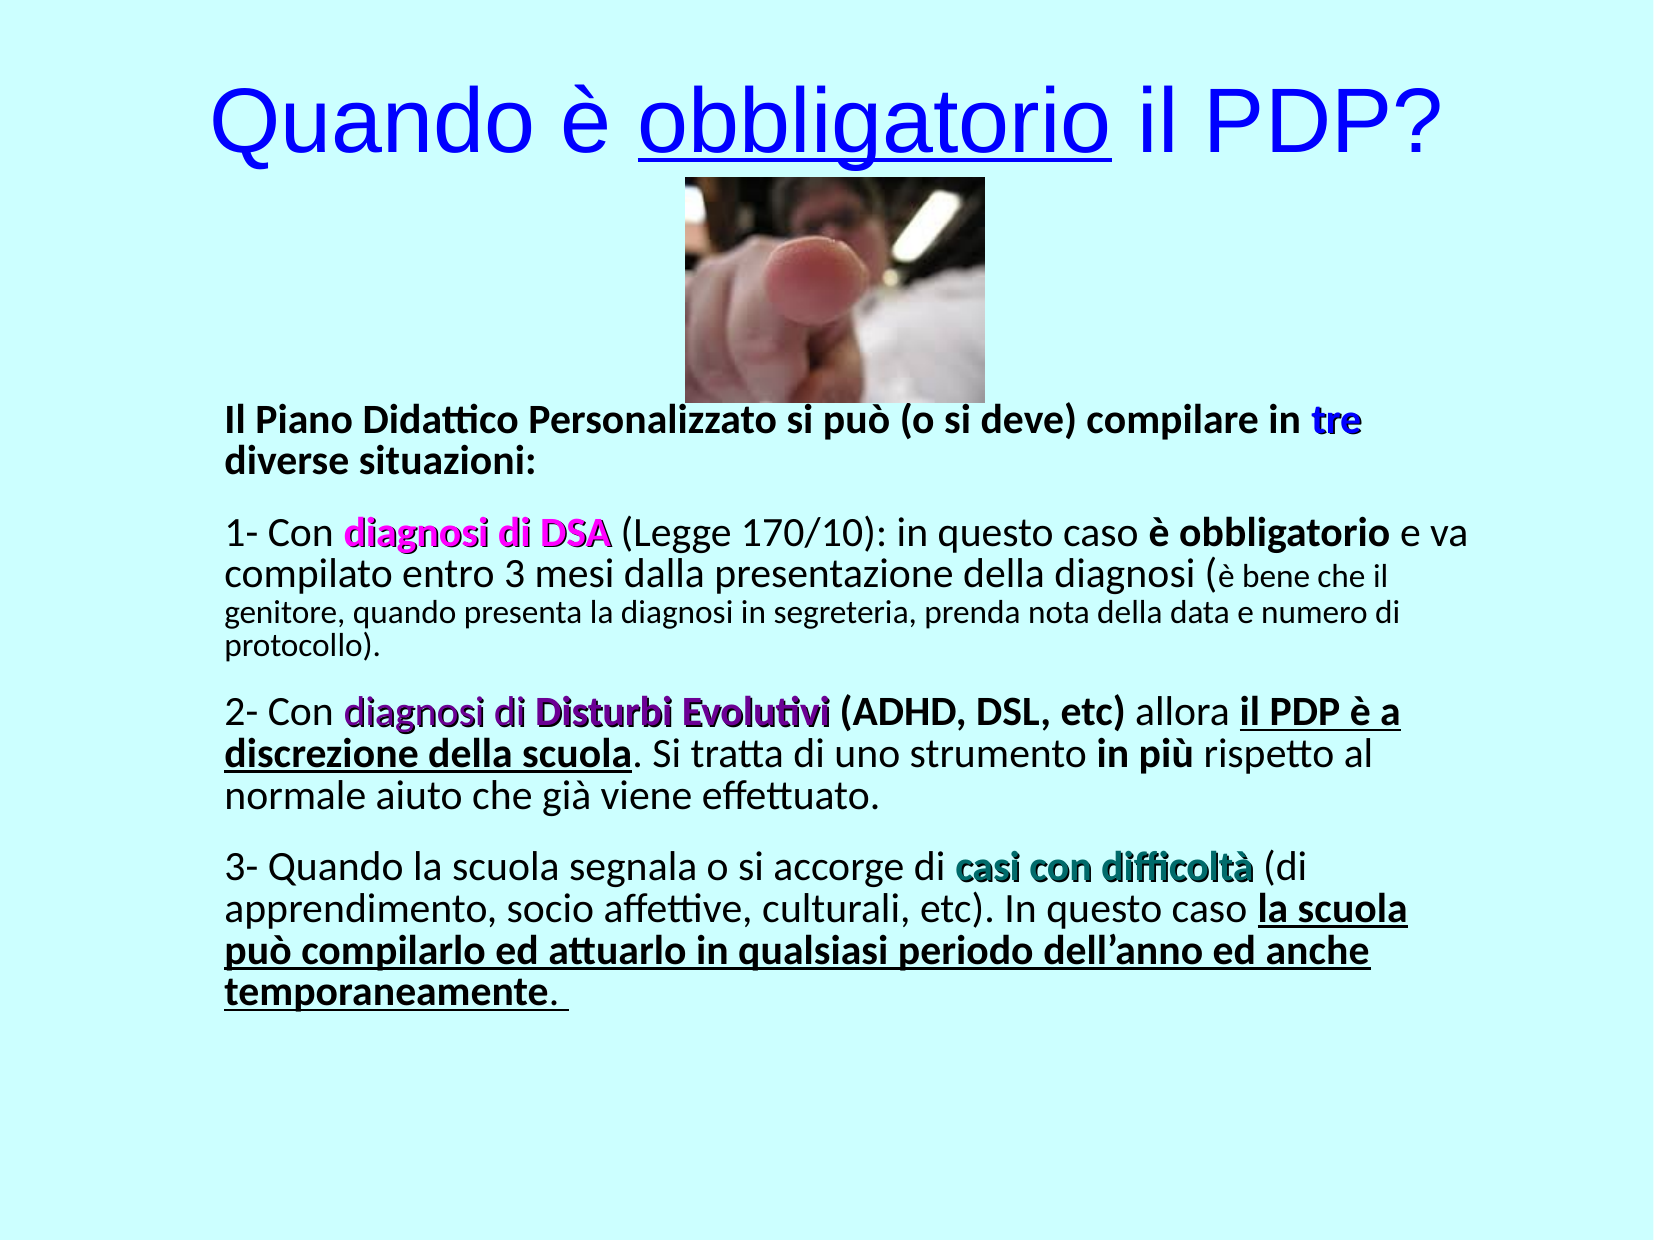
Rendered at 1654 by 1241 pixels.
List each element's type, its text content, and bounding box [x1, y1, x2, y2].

title Quando è obbligatorio il PDP? [82, 17, 1571, 225]
list Il Piano Didattico Personalizzato si può (o si deve) compilare in tre diverse situazioni: 1- Con diagnosi di DSA (Legge 170/10): in questo caso è obbligatorio e va compilato entro 3 mesi dalla presentazione della diagnosi (è bene che il genitore, quando presenta la diagnosi in segreteria, prenda nota della data e numero di protocollo). 2- Con diagnosi di Disturbi Evolutivi (ADHD, DSL, etc) allora il PDP è a discrezione della scuola. Si tratta di uno strumento in più rispetto al normale aiuto che già viene effettuato. 3- Quando la scuola segnala o si accorge di casi con difficoltà (di apprendimento, socio affettive, culturali, etc). In questo caso la scuola può compilarlo ed attuarlo in qualsiasi periodo dell’anno ed anche temporaneamente. [224, 330, 1477, 1150]
picture [685, 177, 985, 403]
